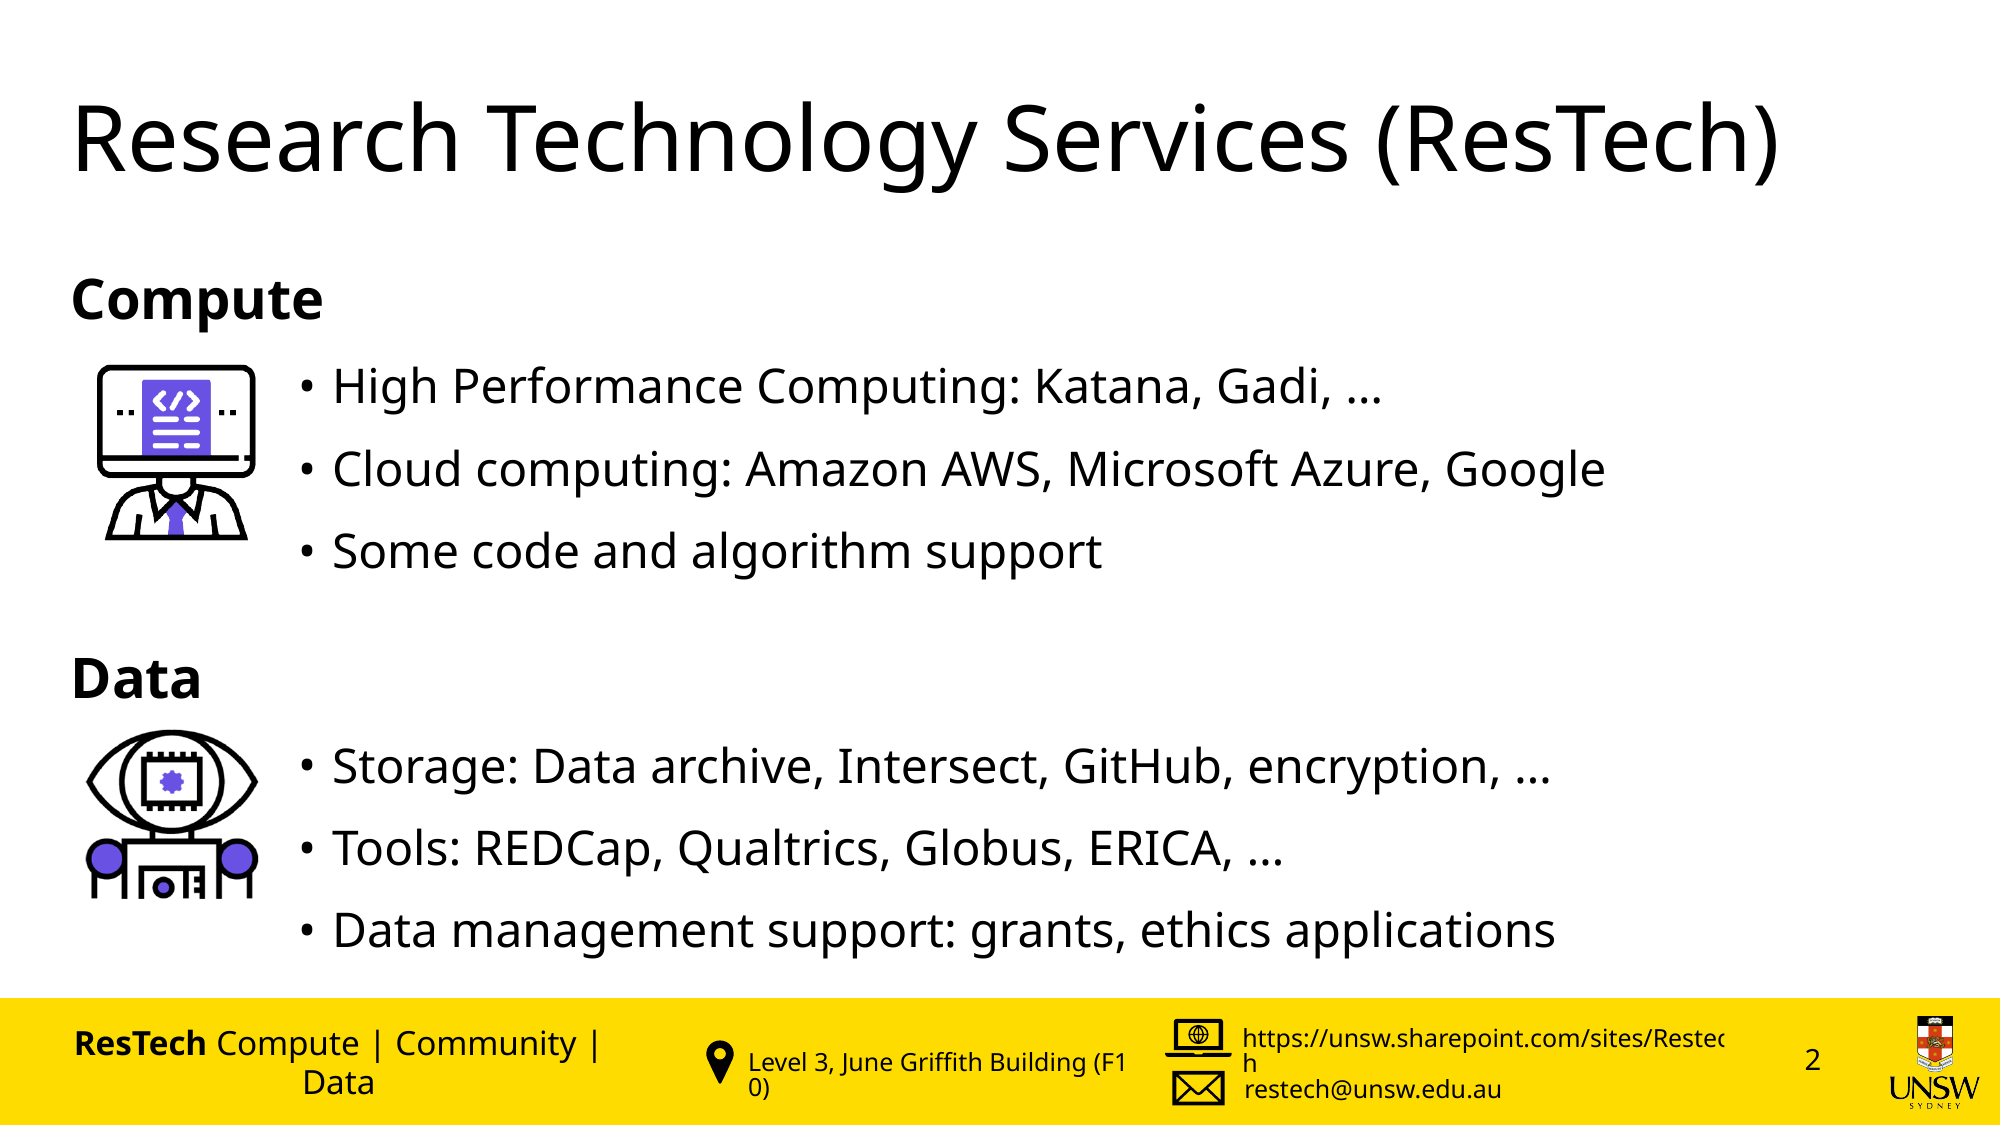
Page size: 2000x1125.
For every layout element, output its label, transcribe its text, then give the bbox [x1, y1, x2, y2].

picture [70, 702, 271, 899]
picture [70, 342, 285, 557]
picture [1890, 1016, 1980, 1109]
title Research Technology Services (ResTech) [70, 41, 1926, 231]
list Compute High Performance Computing: Katana, Gadi, … Cloud computing: Amazon AWS, Microsoft Azure, Google Some code and algorithm support Data Storage: Data archive, Intersect, GitHub, encryption, … Tools: REDCap, Qualtrics, Globus, ERICA, … Data management support: grants, ethics applications [70, 259, 1926, 969]
